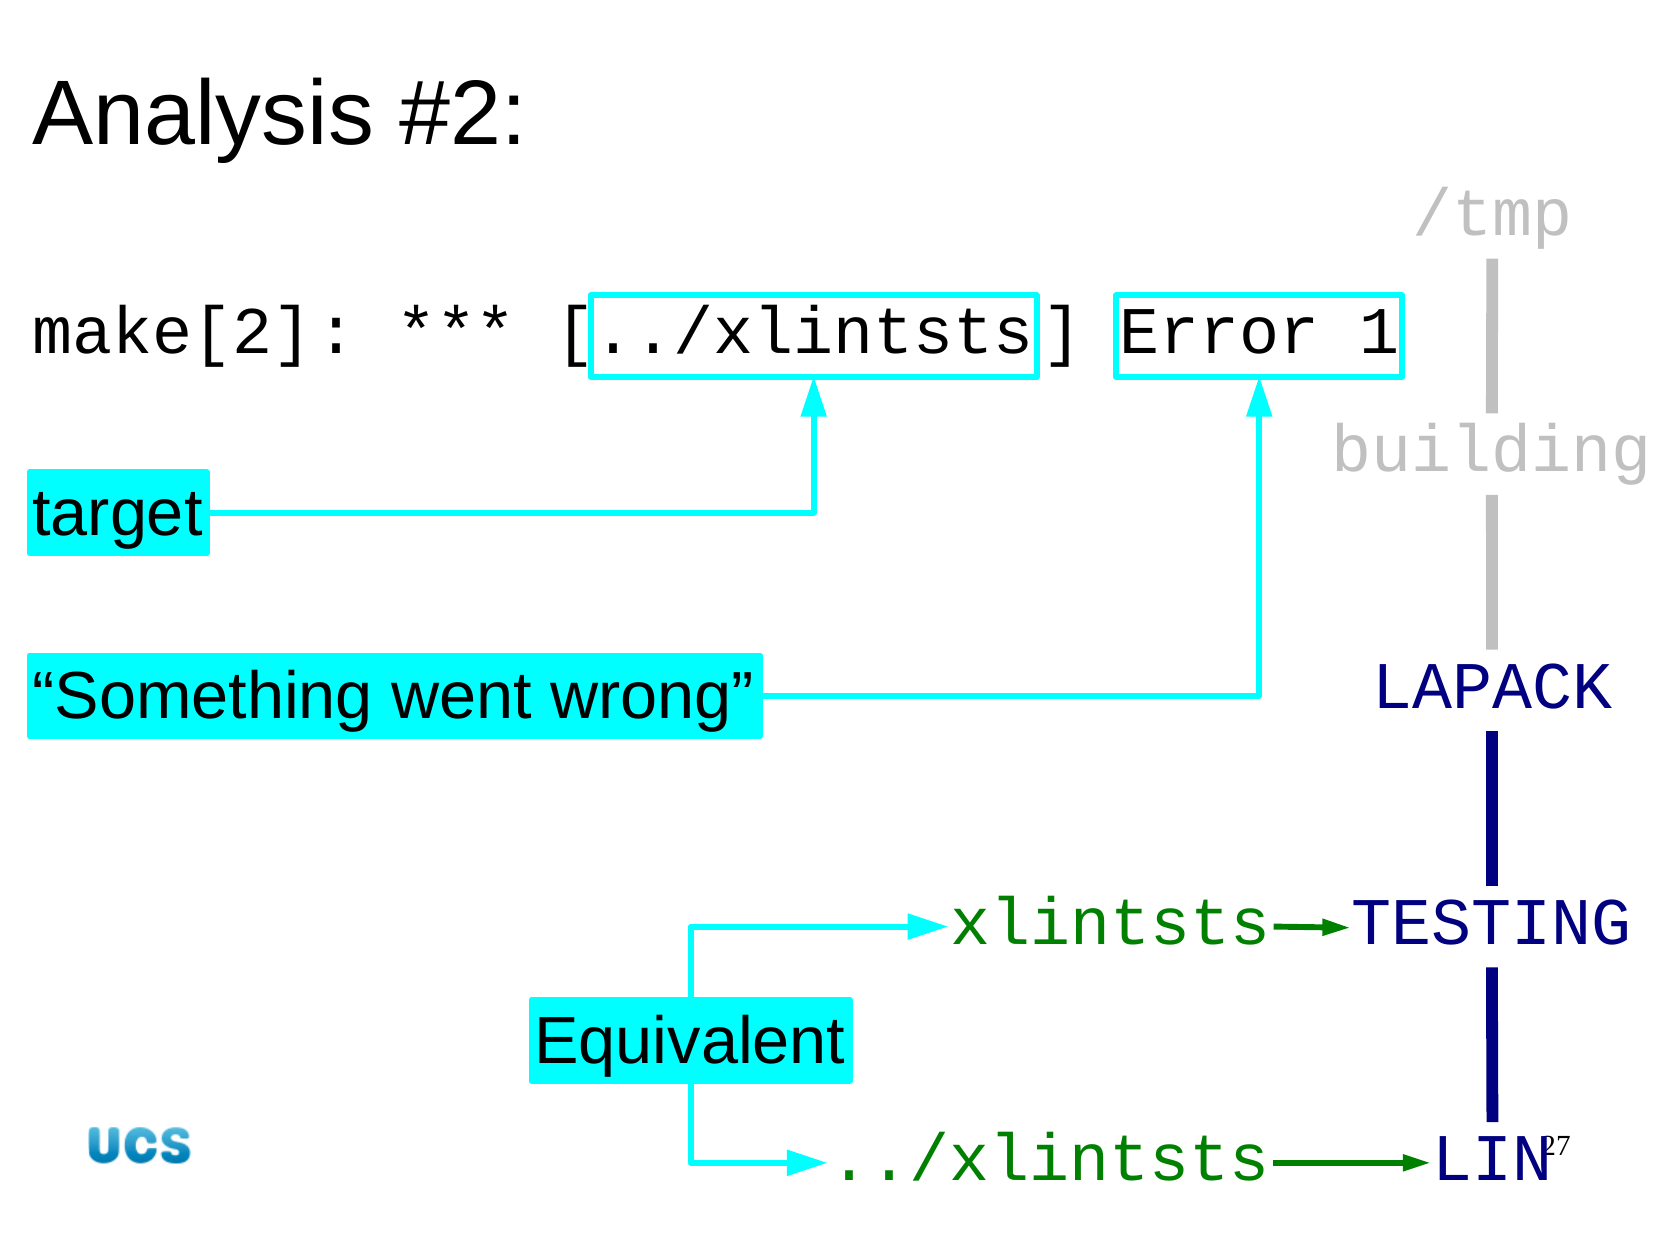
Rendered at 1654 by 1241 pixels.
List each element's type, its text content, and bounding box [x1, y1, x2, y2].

text_box Error 1 [1116, 295, 1403, 377]
text_box LAPACK [1369, 649, 1616, 732]
text_box TESTING [1348, 885, 1635, 968]
text_box target [29, 472, 207, 554]
text_box xlintsts [947, 885, 1274, 968]
text_box Equivalent [531, 999, 850, 1081]
text_box ] [1040, 295, 1086, 377]
picture [88, 1126, 191, 1165]
text_box Analysis #2: [29, 59, 531, 168]
text_box ../xlintsts [600, 295, 1037, 377]
text_box /tmp [1409, 177, 1576, 259]
text_box building [1328, 413, 1654, 495]
text_box make[2] [29, 295, 313, 377]
text_box LIN [1429, 1122, 1556, 1204]
text_box : *** [ [313, 295, 600, 377]
text_box ../xlintsts [826, 1122, 1273, 1204]
text_box “Something went wrong” [29, 655, 761, 737]
